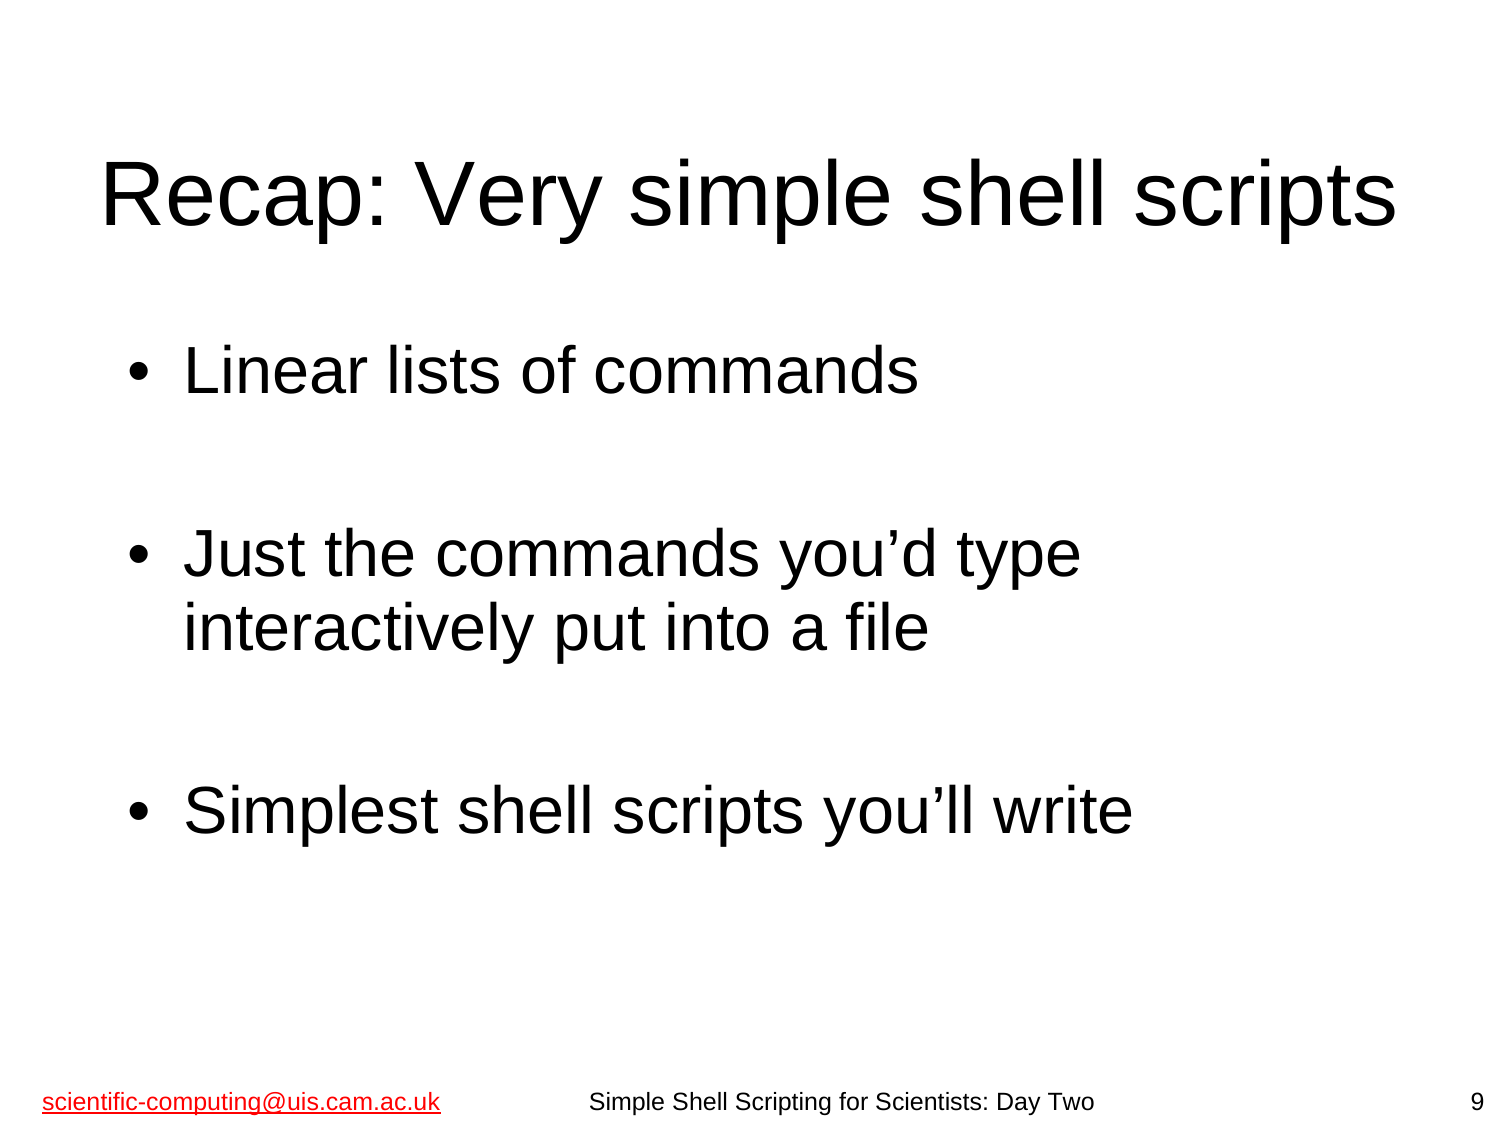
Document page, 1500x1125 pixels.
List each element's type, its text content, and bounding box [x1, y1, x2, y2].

list Linear lists of commands Just the commands you’d type interactively put into a file Simplest shell scripts you’ll write [112, 324, 1388, 1001]
title Recap: Very simple shell scripts [18, 99, 1482, 288]
